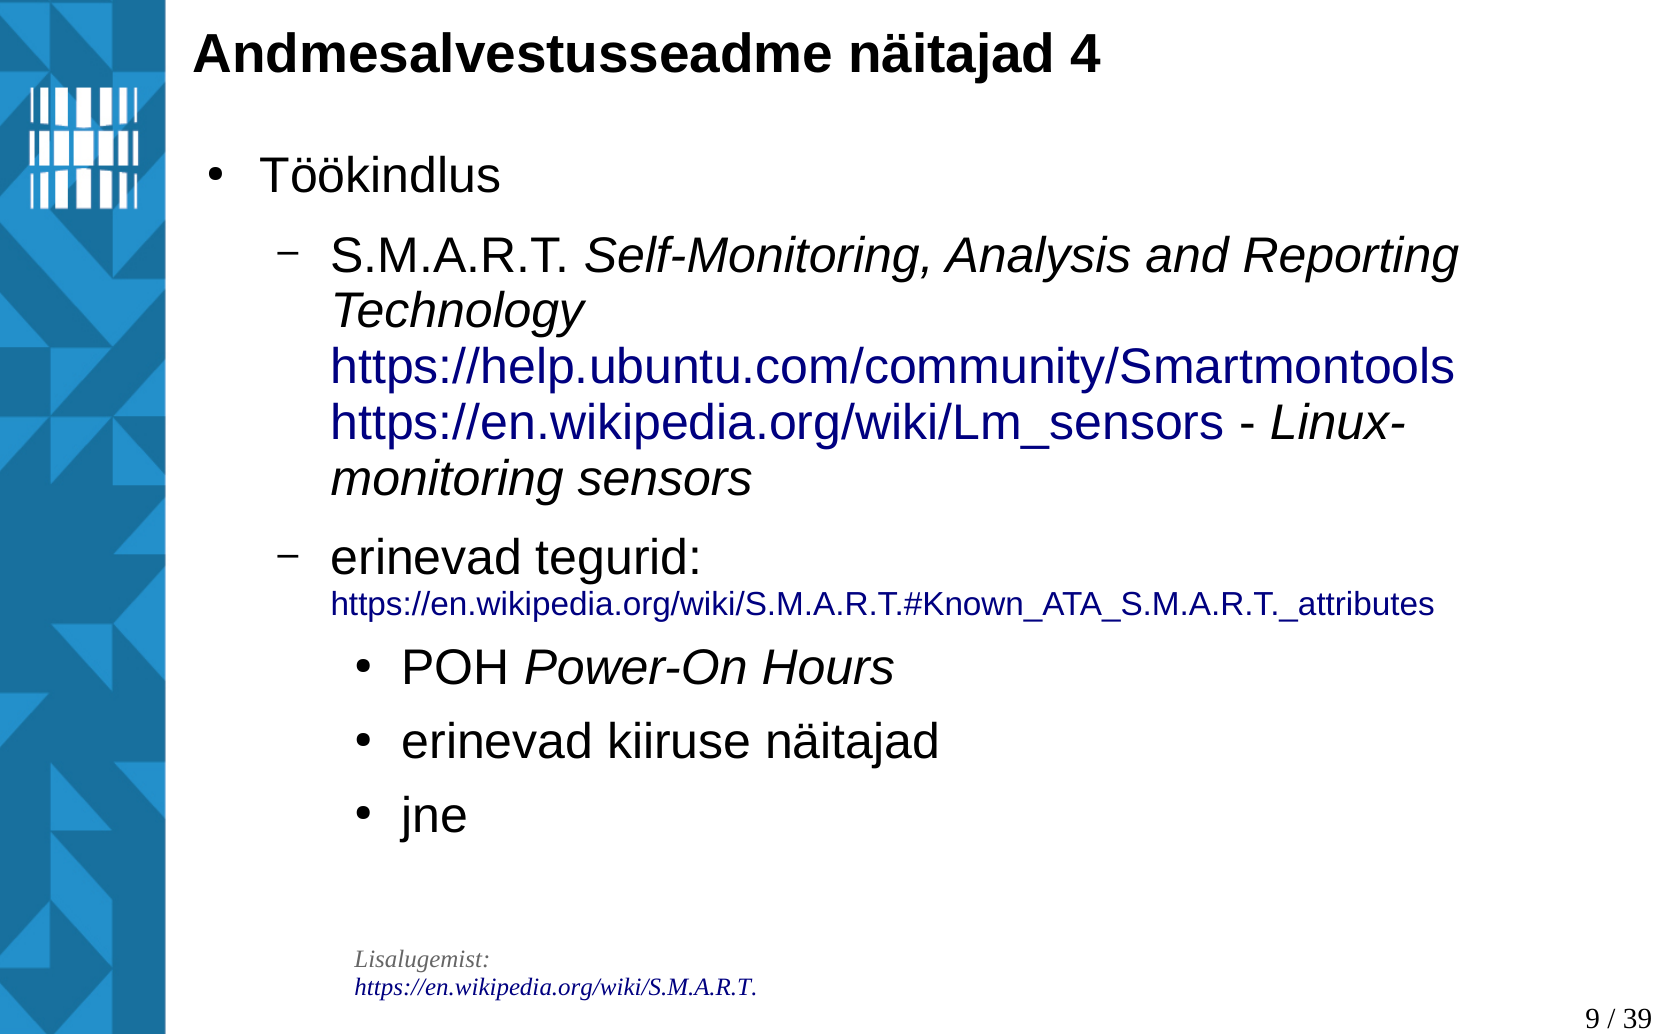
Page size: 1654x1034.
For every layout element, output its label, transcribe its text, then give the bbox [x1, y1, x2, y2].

title Andmesalvestusseadme näitajad 4 [192, 1, 1483, 105]
list Töökindlus S.M.A.R.T. Self-Monitoring, Analysis and Reporting Technology https://help.ubuntu.com/community/Smartmontools https://en.wikipedia.org/wiki/Lm_sensors - Linux-monitoring sensors erinevad tegurid: https://en.wikipedia.org/wiki/S.M.A.R.T.#Known_ATA_S.M.A.R.T._attributes POH Power-On Hours erinevad kiiruse näitajad jne [188, 147, 1625, 916]
text_box Lisalugemist: https://en.wikipedia.org/wiki/S.M.A.R.T. [354, 944, 1152, 1029]
